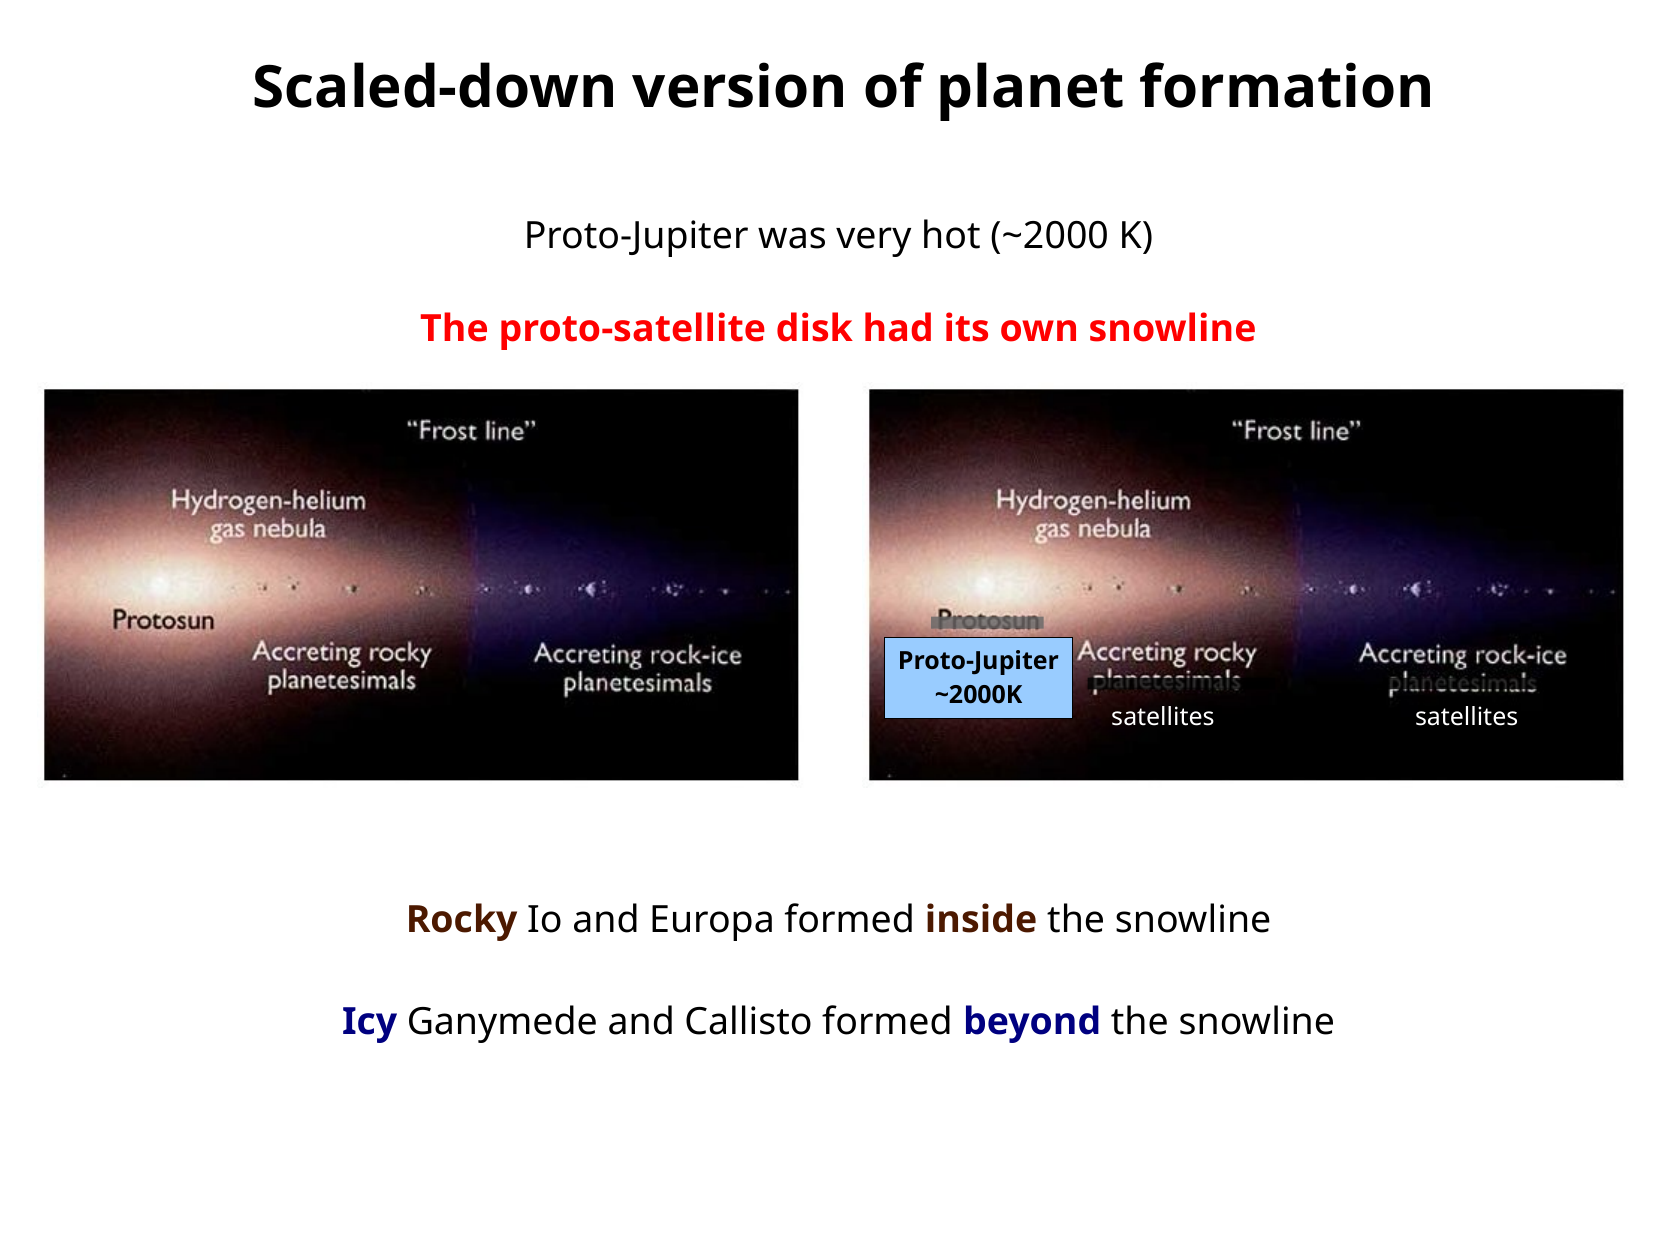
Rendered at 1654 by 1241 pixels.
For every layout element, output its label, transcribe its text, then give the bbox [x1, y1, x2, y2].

text_box Proto-Jupiter was very hot (~2000 K) [276, 201, 1402, 269]
text_box satellites [1400, 691, 1539, 742]
text_box The proto-satellite disk had its own snowline [276, 294, 1402, 362]
picture [37, 382, 806, 788]
text_box Scaled-down version of planet formation [187, 37, 1501, 134]
text_box Rocky Io and Europa formed inside the snowline Icy Ganymede and Callisto formed beyond the snowline [276, 885, 1402, 1057]
picture [862, 382, 1631, 788]
text_box Proto-Jupiter ~2000K [847, 635, 1110, 720]
text_box satellites [1096, 691, 1235, 742]
